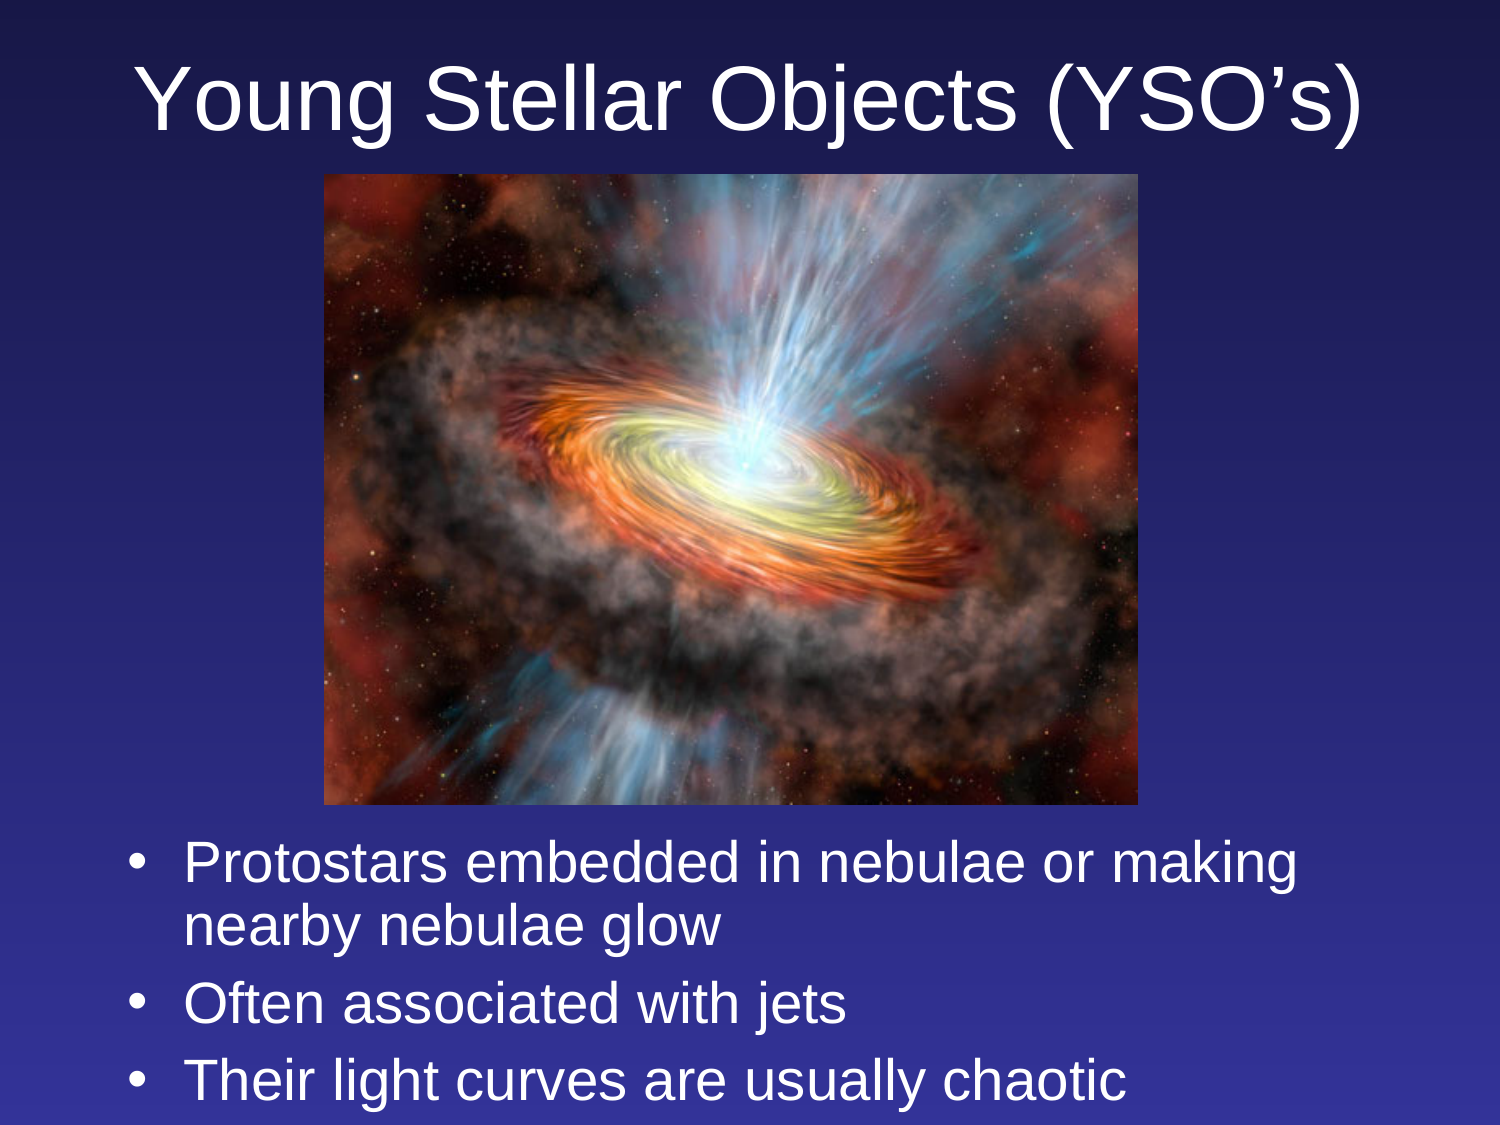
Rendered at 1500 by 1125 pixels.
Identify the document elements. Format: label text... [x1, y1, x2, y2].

list Protostars embedded in nebulae or making nearby nebulae glow Often associated with jets Their light curves are usually chaotic [112, 825, 1388, 1125]
title Young Stellar Objects (YSO’s) [112, 12, 1388, 175]
picture [324, 174, 1138, 805]
